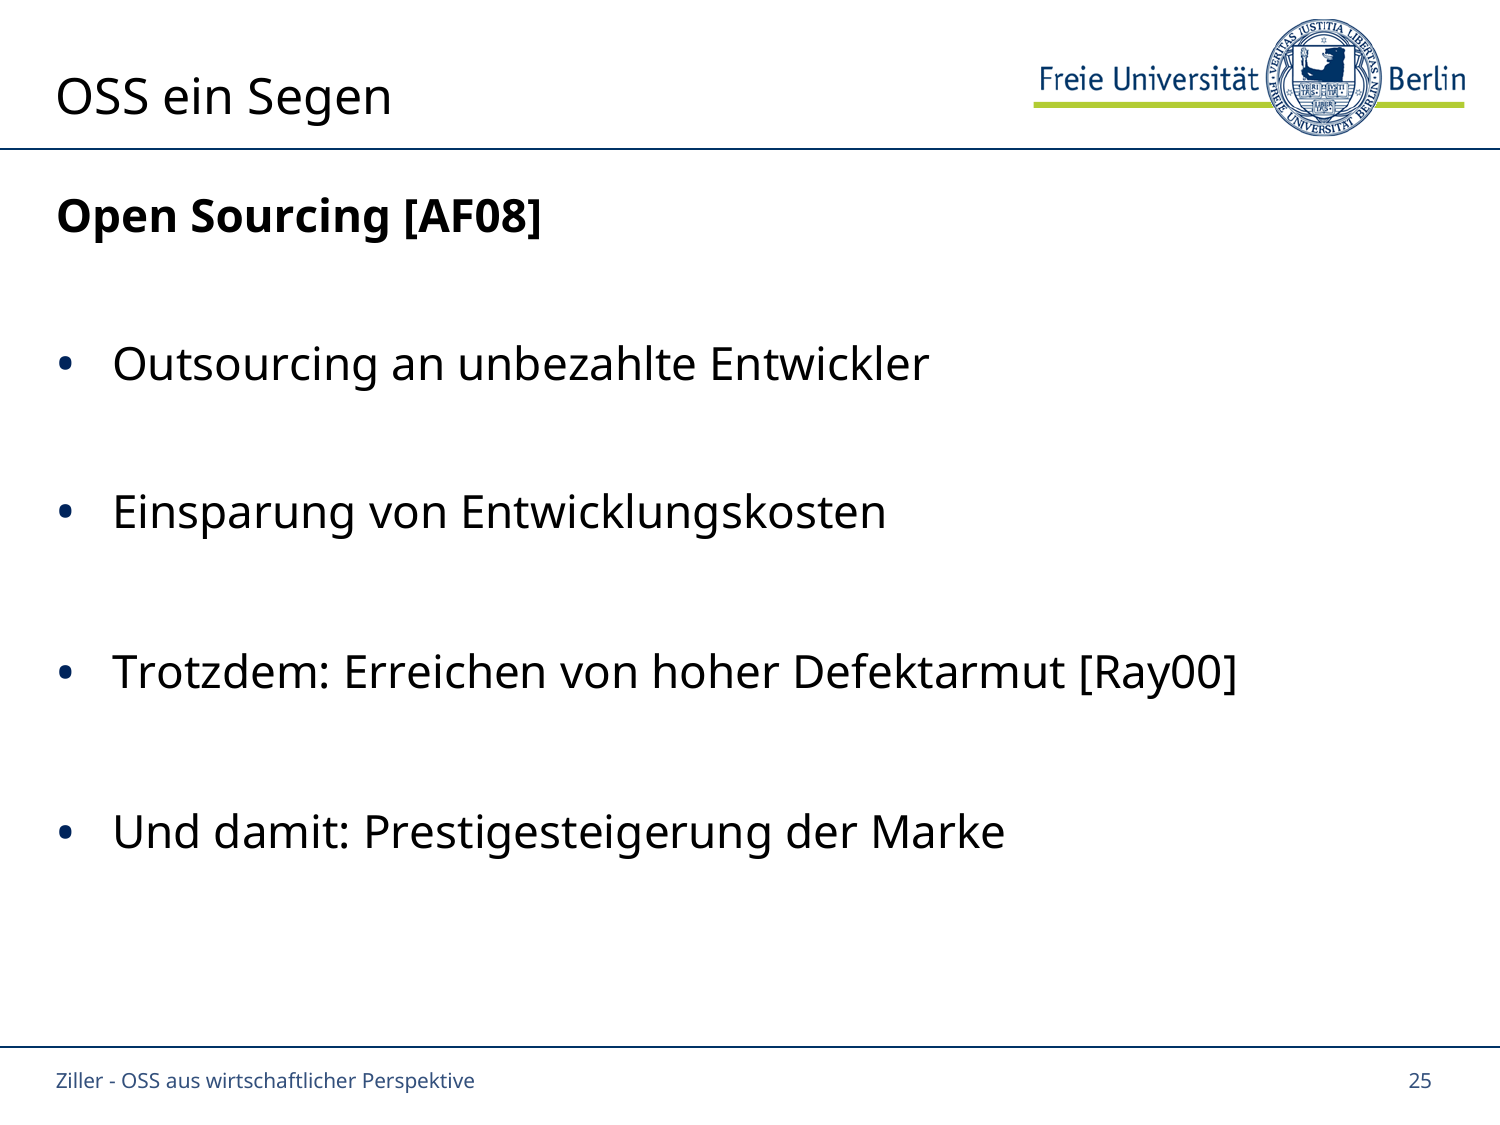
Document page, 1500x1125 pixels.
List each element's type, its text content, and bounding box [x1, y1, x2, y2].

picture [1033, 19, 1470, 137]
title OSS ein Segen [41, 0, 1016, 138]
list Open Sourcing [AF08] Outsourcing an unbezahlte Entwickler Einsparung von Entwicklungskosten Trotzdem: Erreichen von hoher Defektarmut [Ray00] Und damit: Prestigesteigerung der Marke [41, 175, 1447, 1039]
